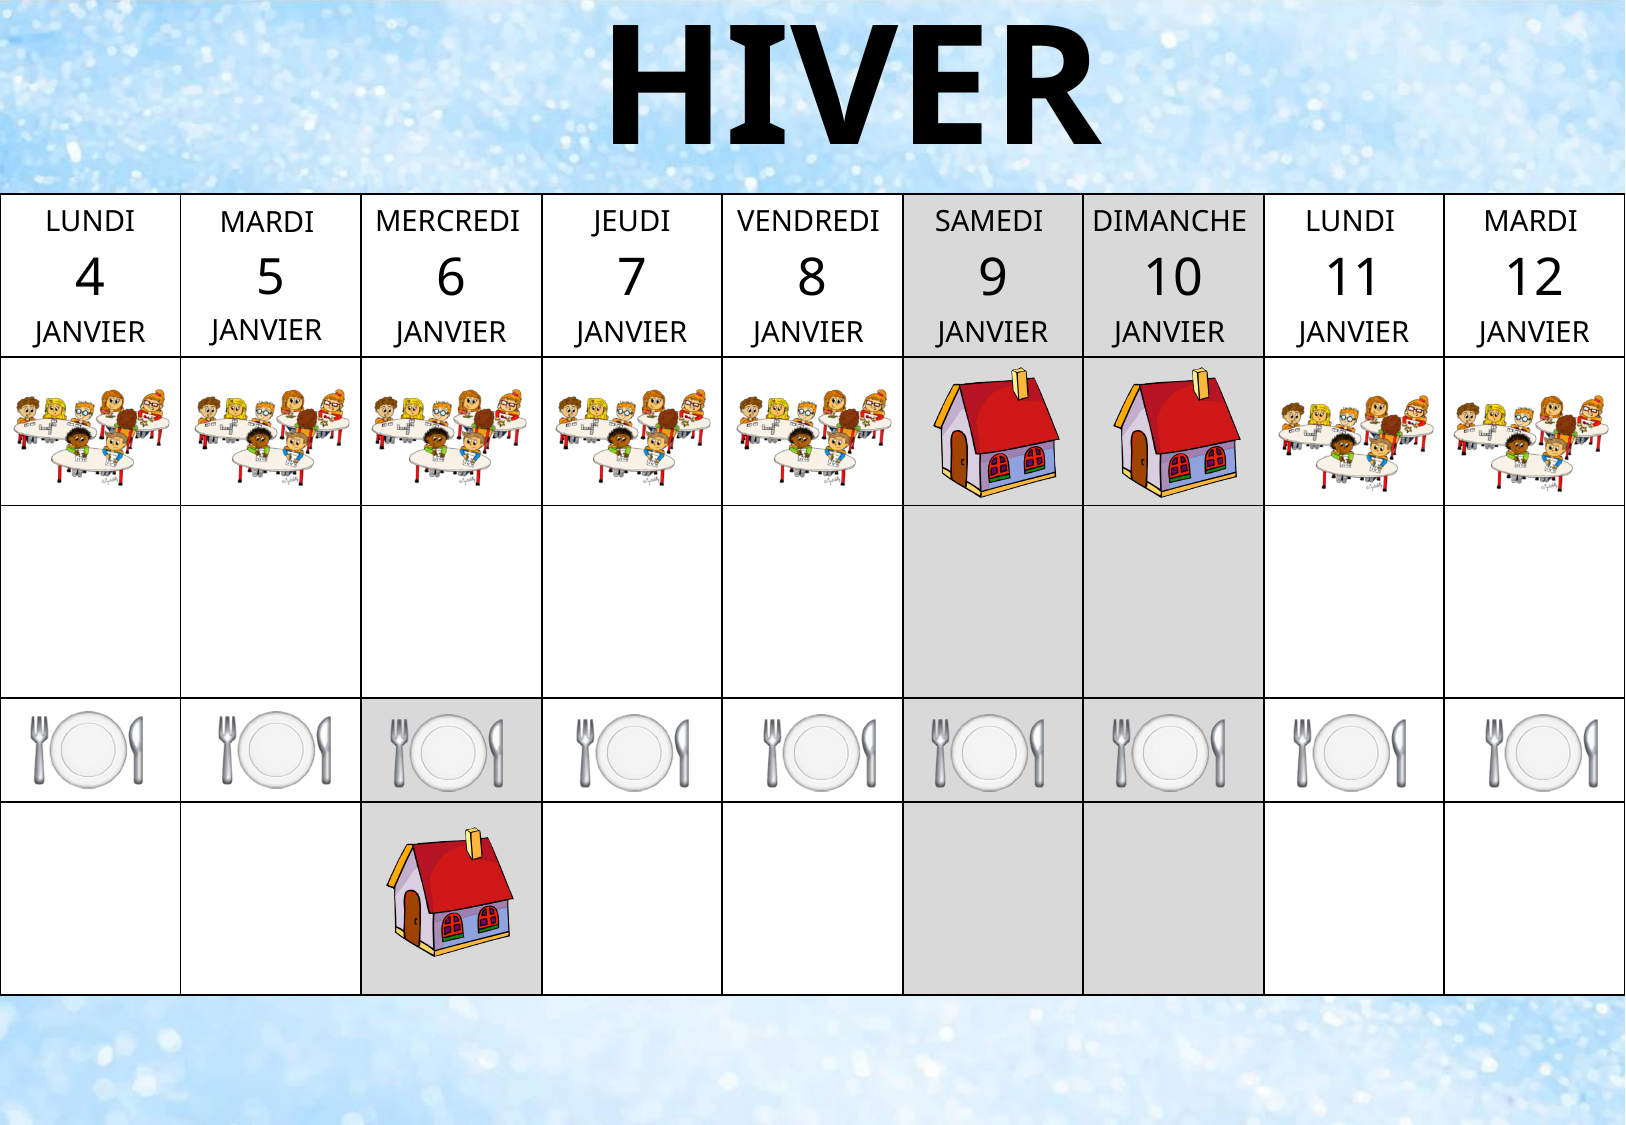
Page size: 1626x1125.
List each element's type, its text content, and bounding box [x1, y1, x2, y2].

picture [933, 367, 1060, 498]
table_cell [1, 699, 26, 801]
table_cell [904, 699, 927, 801]
table_header MARDI 5 JANVIER [181, 195, 360, 356]
picture [1278, 389, 1435, 496]
picture [371, 383, 528, 490]
table_cell [1048, 699, 1082, 801]
table_cell [1, 506, 180, 697]
table_cell [362, 358, 541, 505]
picture [1108, 692, 1229, 813]
table_cell [904, 358, 1082, 505]
table_cell [181, 358, 360, 505]
picture [386, 692, 507, 813]
table_cell [507, 699, 541, 801]
table_cell [1445, 358, 1624, 505]
table_cell [181, 506, 360, 697]
table_header JEUDI 7 JANVIER [543, 195, 721, 356]
table_header DIMANCHE 10 JANVIER [1084, 195, 1263, 356]
picture [1481, 692, 1602, 813]
picture [0, 0, 1625, 193]
picture [572, 692, 693, 813]
table_cell [904, 506, 1082, 697]
table_cell [362, 506, 541, 697]
table_cell [362, 699, 386, 801]
table_cell [1265, 358, 1443, 505]
picture [1453, 389, 1610, 496]
picture [555, 383, 712, 490]
table_header LUNDI 11 JANVIER [1265, 195, 1443, 356]
table_header SAMEDI 9 JANVIER [904, 195, 1082, 356]
table_header MARDI 12 JANVIER [1445, 195, 1624, 356]
table_cell [1265, 803, 1443, 994]
table_header LUNDI 4 JANVIER [1, 195, 180, 356]
picture [26, 689, 147, 811]
table_cell [543, 506, 721, 697]
table_cell [723, 358, 902, 505]
picture [386, 827, 514, 957]
table_cell [723, 699, 759, 801]
table_cell [904, 803, 1082, 994]
text_box HIVER [590, 0, 1197, 186]
picture [1289, 692, 1410, 813]
table_cell [181, 699, 214, 801]
table_cell [362, 803, 541, 994]
table_cell [1229, 699, 1263, 801]
picture [13, 383, 171, 490]
picture [194, 383, 351, 490]
picture [214, 689, 335, 811]
table_cell [1265, 699, 1289, 801]
picture [736, 383, 893, 490]
table_cell [1445, 506, 1624, 697]
picture [0, 996, 1625, 1125]
table_cell [880, 699, 902, 801]
table_cell [181, 803, 360, 994]
table_cell [1602, 699, 1624, 801]
table_cell [543, 803, 721, 994]
table_cell [1084, 699, 1108, 801]
table_cell [543, 358, 721, 505]
table_cell [1445, 699, 1481, 801]
table_cell [1, 803, 180, 994]
table_cell [1084, 358, 1263, 505]
table_cell [1084, 506, 1263, 697]
table_cell [723, 803, 902, 994]
table_cell [1445, 803, 1624, 994]
table_header VENDREDI 8 JANVIER [723, 195, 902, 356]
table_cell [723, 506, 902, 697]
picture [1113, 367, 1241, 498]
table_cell [1410, 699, 1443, 801]
table_cell [543, 699, 572, 801]
table_cell [147, 699, 180, 801]
table_header MERCREDI 6 JANVIER [362, 195, 541, 356]
table_cell [1, 358, 180, 505]
table_cell [1265, 506, 1443, 697]
picture [759, 692, 880, 813]
table_cell [335, 699, 360, 801]
picture [927, 692, 1048, 813]
table_cell [693, 699, 721, 801]
table_cell [1084, 803, 1263, 994]
